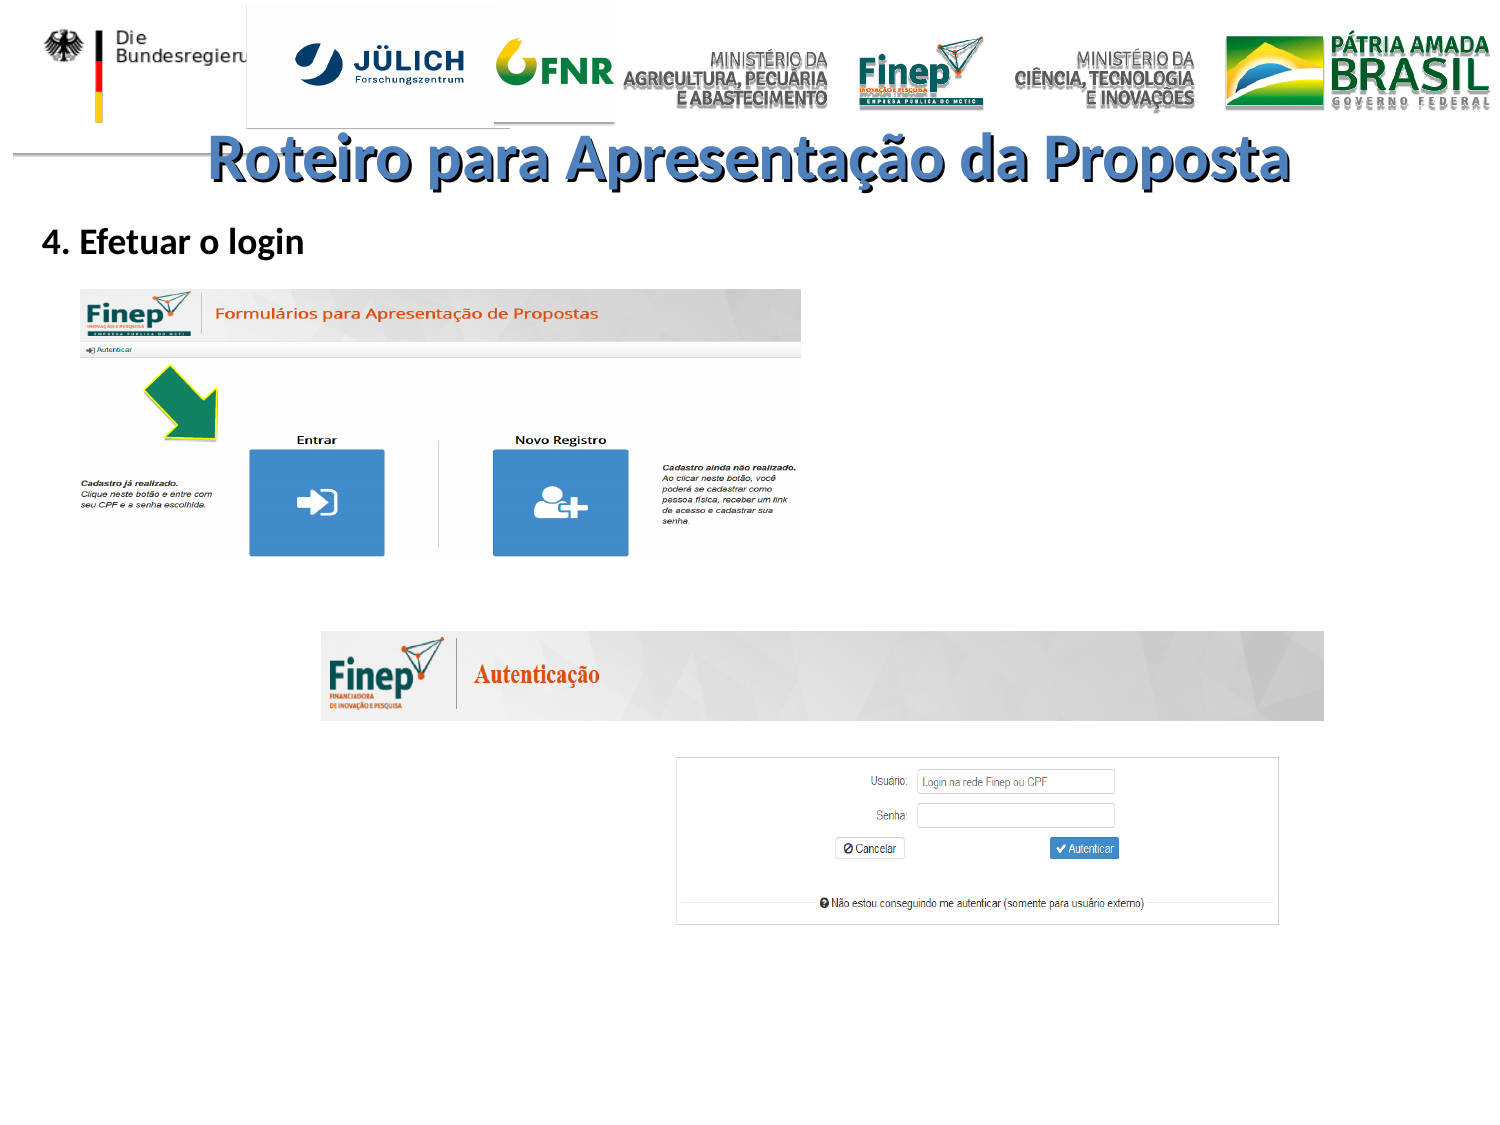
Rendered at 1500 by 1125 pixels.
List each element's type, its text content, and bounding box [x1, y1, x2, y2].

picture [13, 0, 1500, 105]
picture [80, 289, 801, 559]
text_box 4. Efetuar o login [27, 209, 1455, 269]
picture [319, 631, 1324, 936]
text_box Roteiro para Apresentação da Proposta [0, 105, 1500, 196]
text_box [143, 364, 217, 439]
